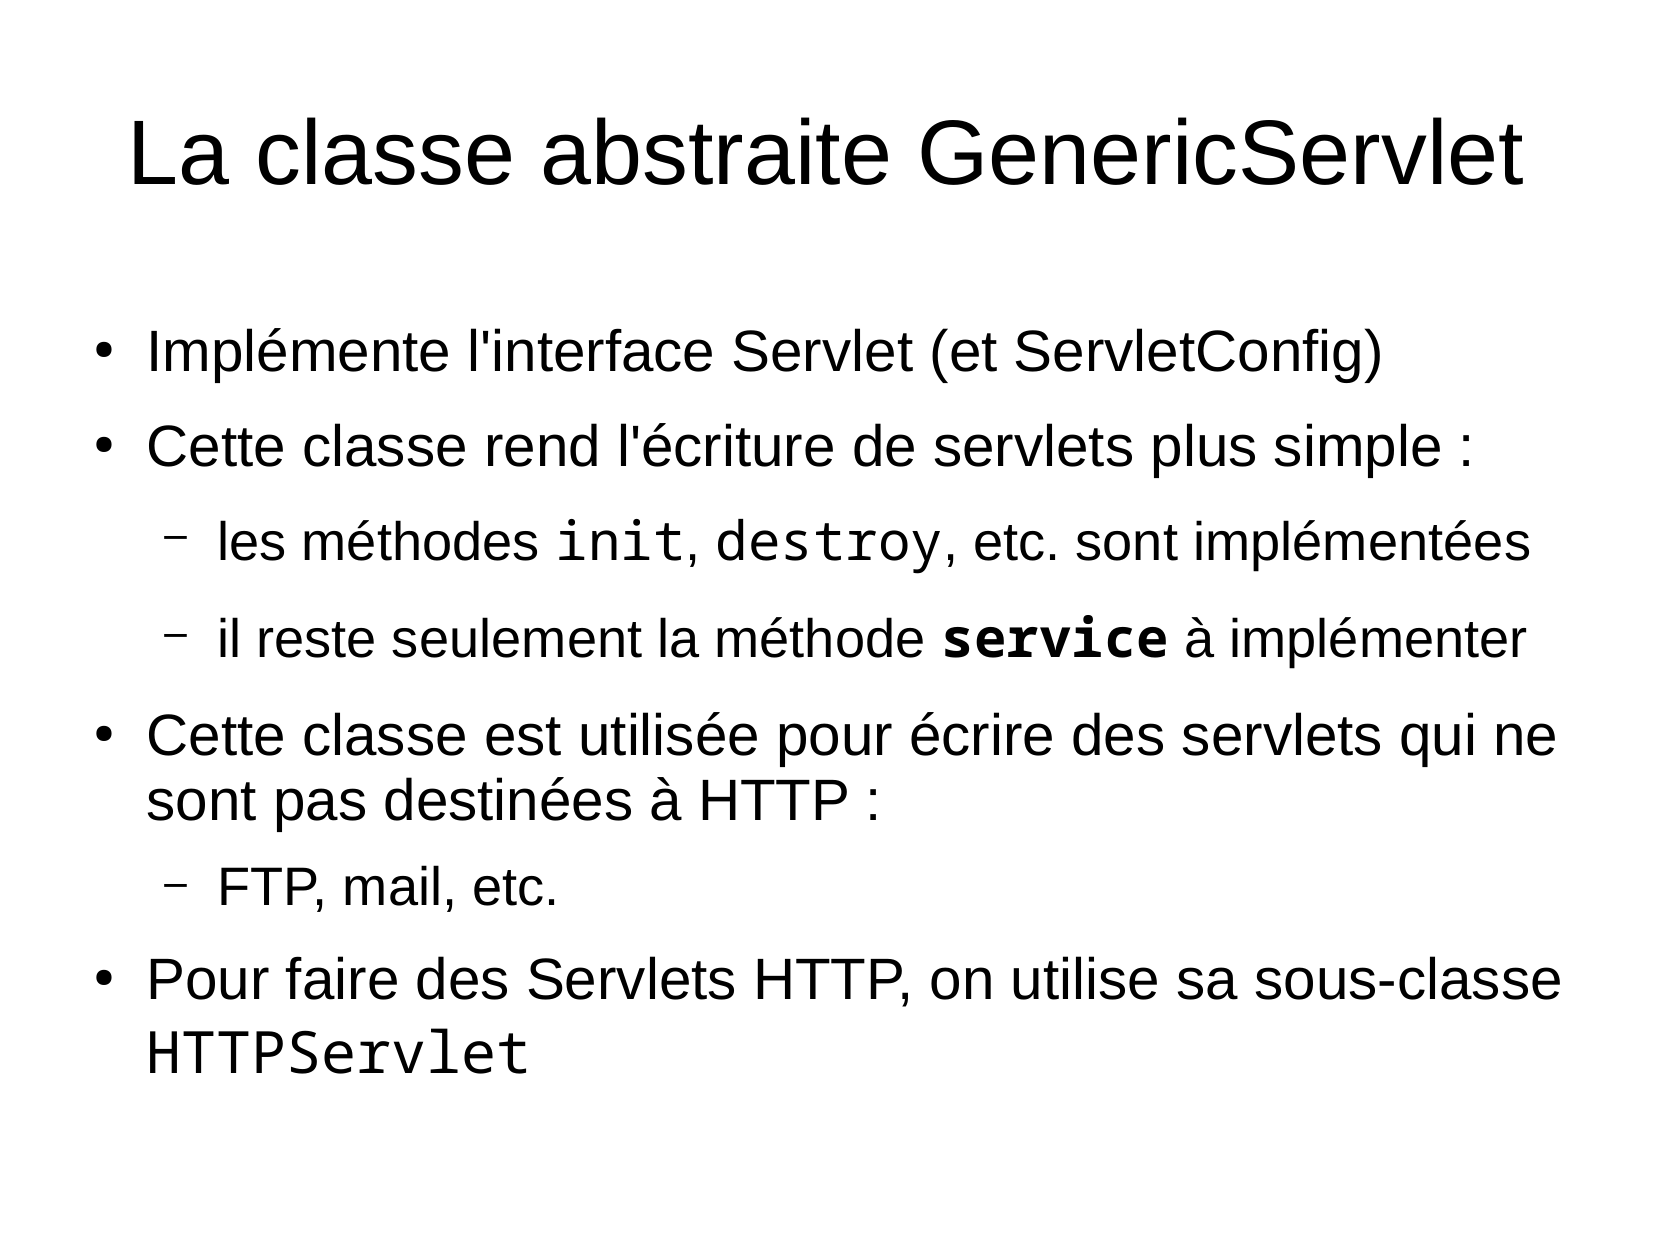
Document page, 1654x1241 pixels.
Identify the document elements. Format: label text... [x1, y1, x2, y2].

list Implémente l'interface Servlet (et ServletConfig) Cette classe rend l'écriture de servlets plus simple : les méthodes init, destroy, etc. sont implémentées il reste seulement la méthode service à implémenter Cette classe est utilisée pour écrire des servlets qui ne sont pas destinées à HTTP : FTP, mail, etc. Pour faire des Servlets HTTP, on utilise sa sous-classe HTTPServlet [75, 318, 1595, 1241]
title La classe abstraite GenericServlet [82, 49, 1571, 257]
